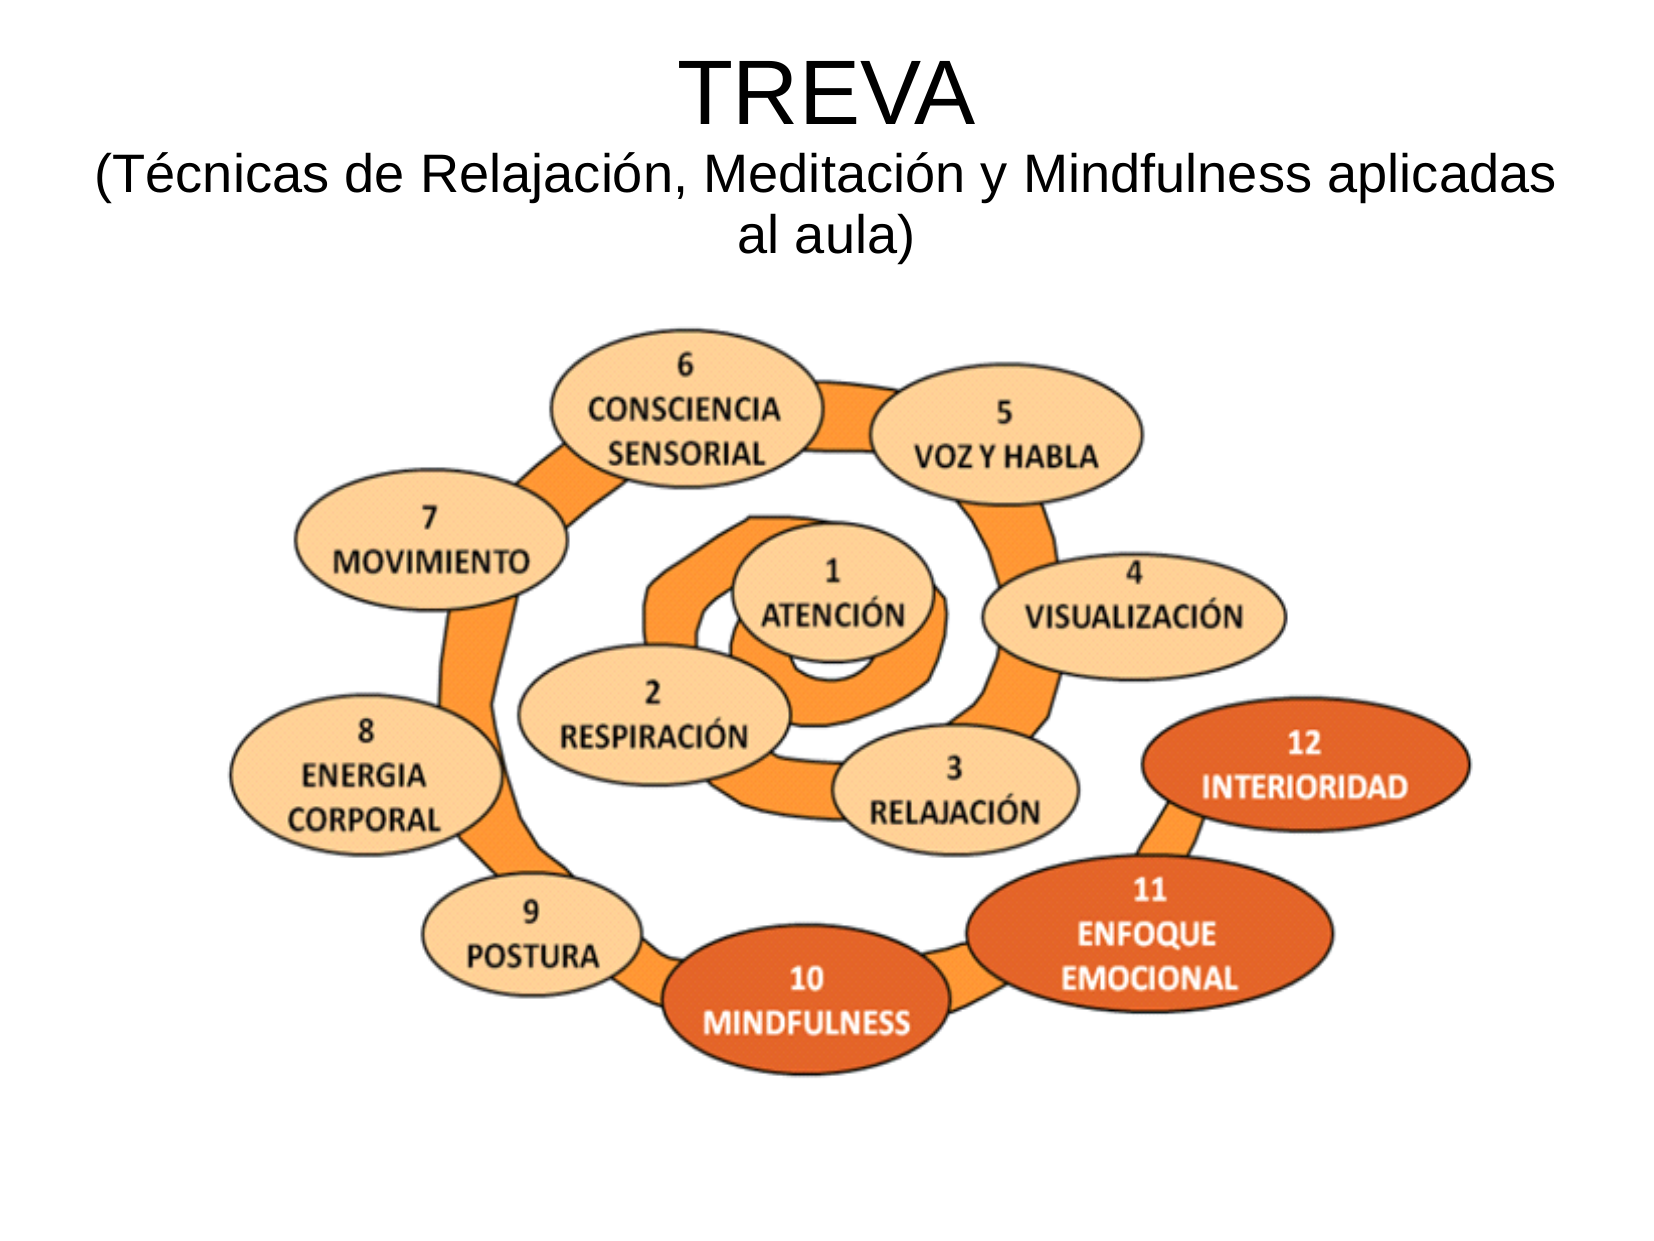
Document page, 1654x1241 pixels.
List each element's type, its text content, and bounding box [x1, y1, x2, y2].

picture [220, 314, 1477, 1087]
title TREVA (Técnicas de Relajación, Meditación y Mindfulness aplicadas al aula) [82, 41, 1571, 265]
